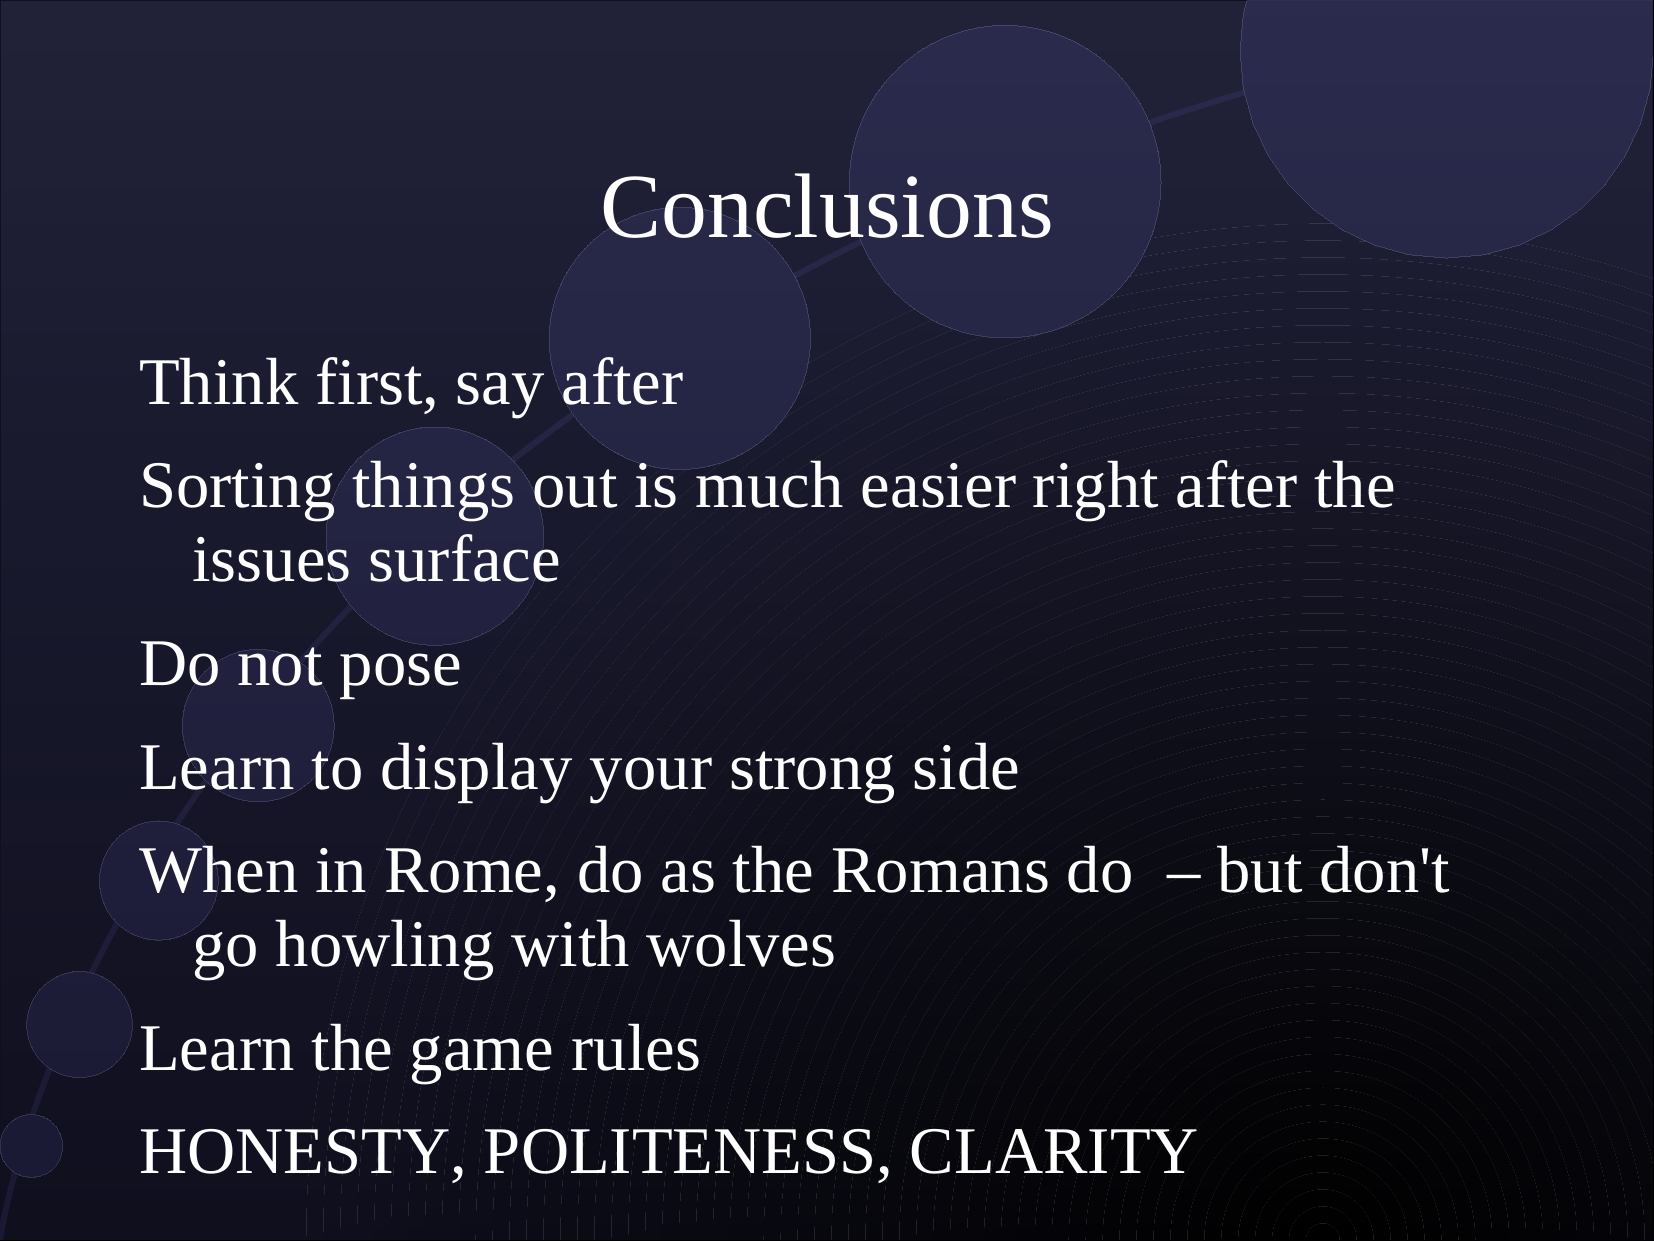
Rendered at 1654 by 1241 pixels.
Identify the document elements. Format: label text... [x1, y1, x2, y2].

list Think first, say after Sorting things out is much easier right after the issues surface Do not pose Learn to display your strong side When in Rome, do as the Romans do – but don't go howling with wolves Learn the game rules HONESTY, POLITENESS, CLARITY [121, 344, 1534, 1189]
title Conclusions [121, 102, 1534, 311]
